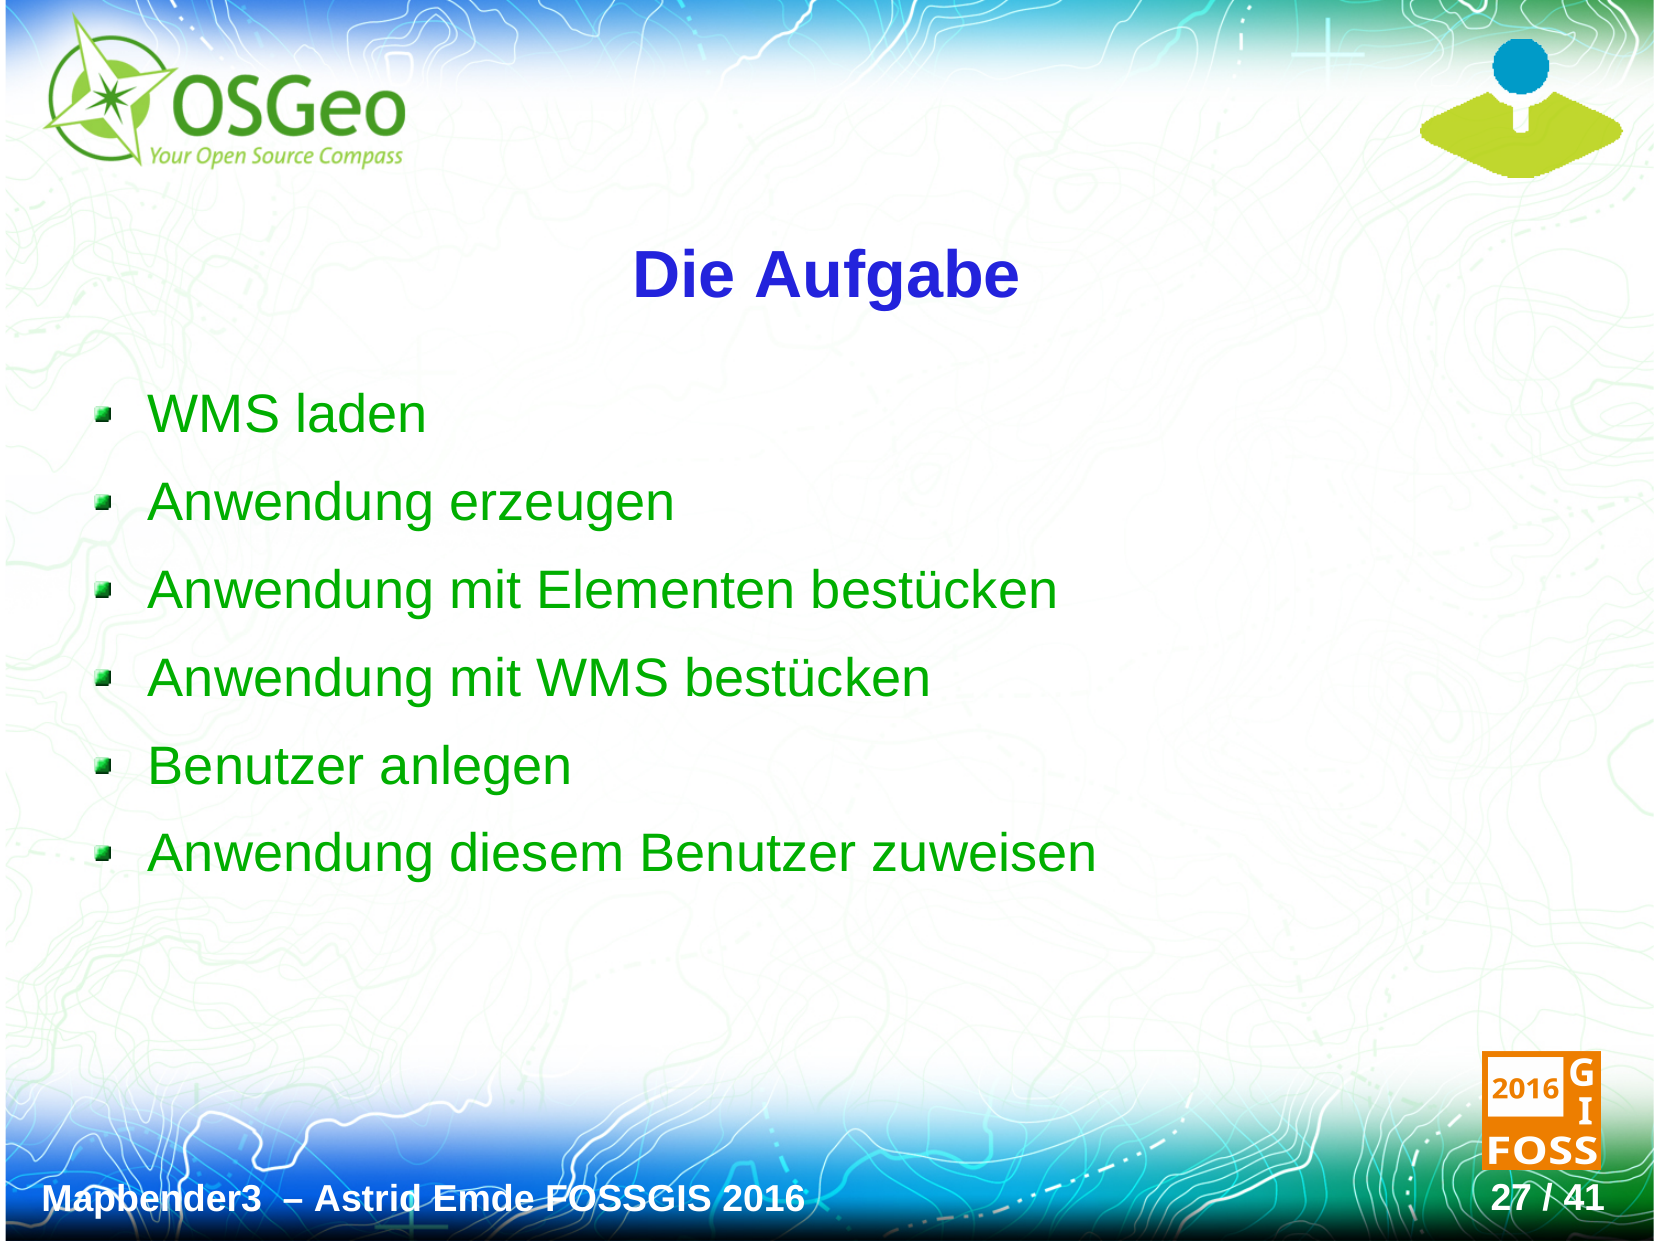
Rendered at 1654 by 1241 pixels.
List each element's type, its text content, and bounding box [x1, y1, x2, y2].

picture [5, 0, 1654, 1241]
list WMS laden Anwendung erzeugen Anwendung mit Elementen bestücken Anwendung mit WMS bestücken Benutzer anlegen Anwendung diesem Benutzer zuweisen [76, 383, 1565, 1203]
title Die Aufgabe [82, 200, 1571, 349]
